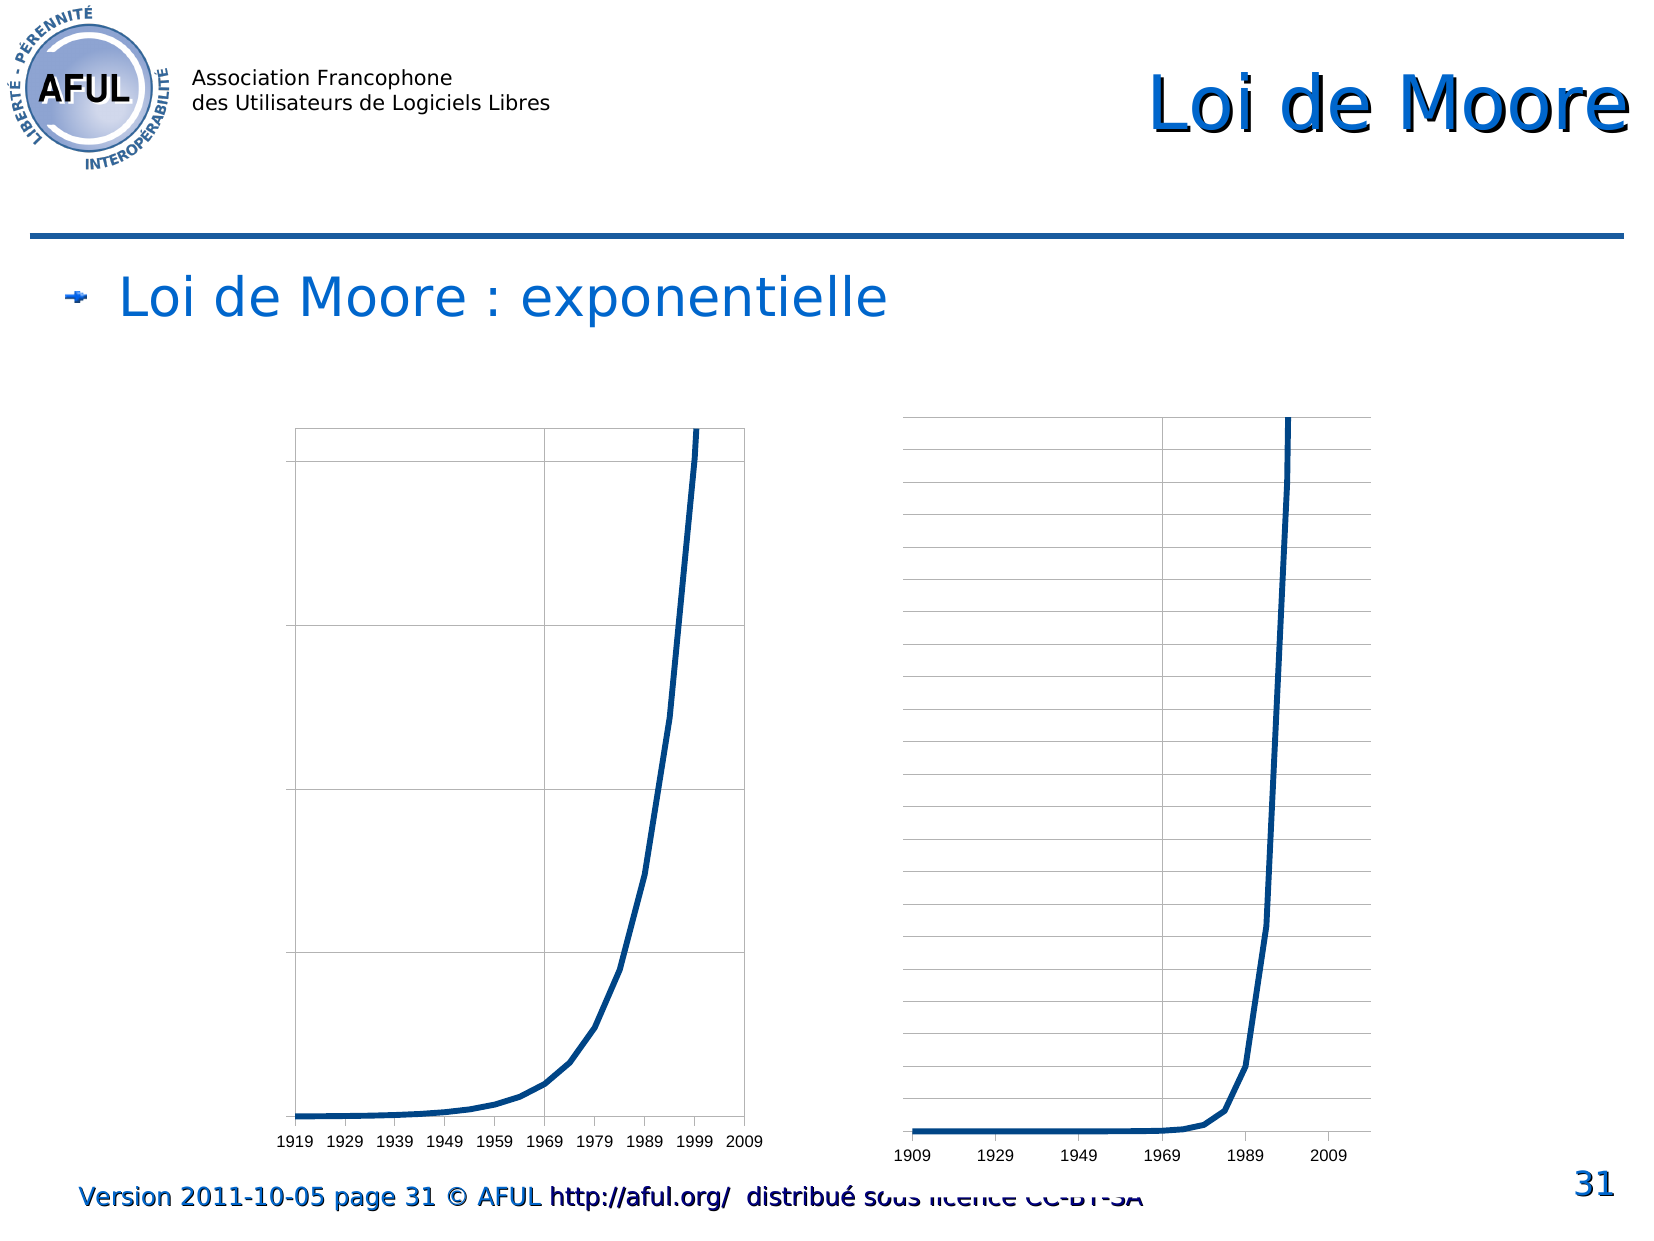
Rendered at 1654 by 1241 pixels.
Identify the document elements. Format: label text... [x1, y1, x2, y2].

chart [265, 413, 798, 1182]
picture [0, 0, 178, 178]
title Loi de Moore [507, 0, 1630, 207]
chart [883, 401, 1399, 1198]
list Loi de Moore : exponentielle [47, 265, 1595, 1211]
